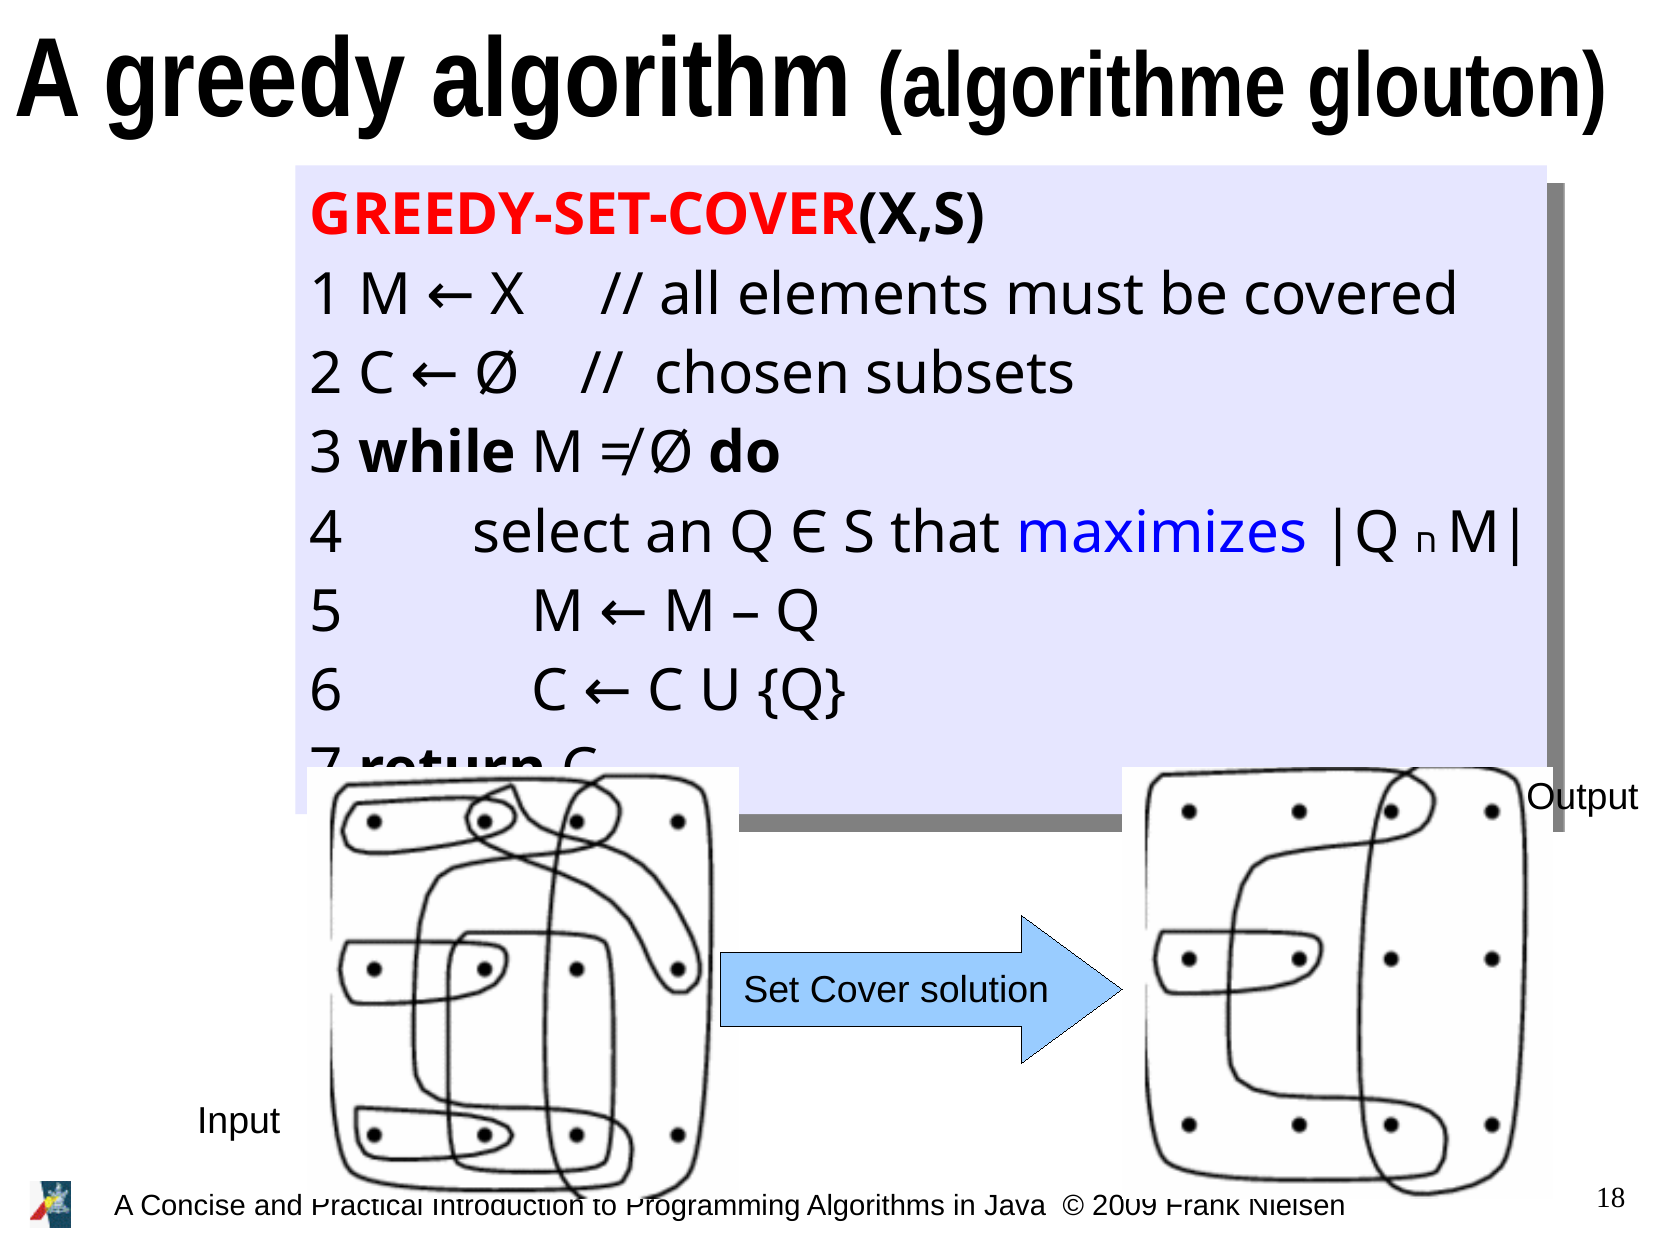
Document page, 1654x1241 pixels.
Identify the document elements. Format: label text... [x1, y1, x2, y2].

picture [29, 1181, 71, 1228]
text_box A greedy algorithm (algorithme glouton) [0, 4, 1624, 148]
picture [307, 767, 739, 1199]
text_box Input [182, 1092, 296, 1150]
text_box Output [1511, 767, 1654, 825]
picture [1122, 767, 1553, 1199]
text_box GREEDY-SET-COVER(X,S) 1 M ← X // all elements must be covered 2 C ← Ø // chosen subsets 3 while M ≠ Ø do 4 select an Q Є S that maximizes |Q ח M| 5 M ← M – Q 6 C ← C U {Q} 7 return C [295, 165, 1486, 743]
text_box Set Cover solution [720, 915, 1123, 1064]
